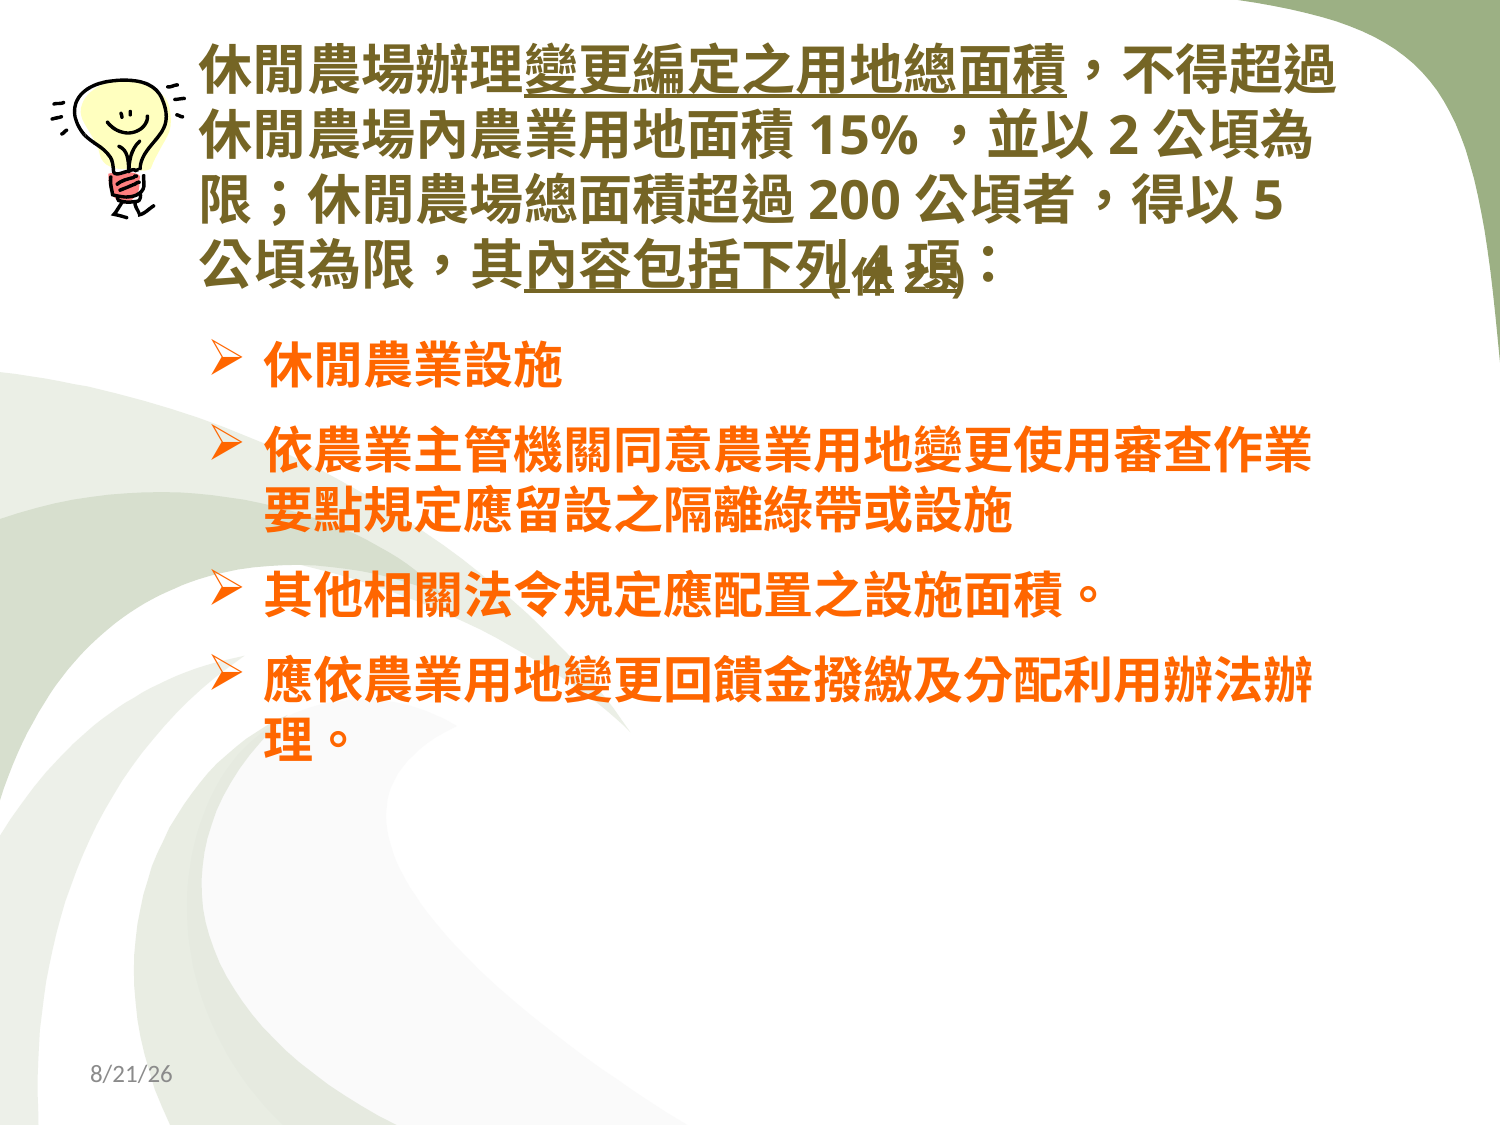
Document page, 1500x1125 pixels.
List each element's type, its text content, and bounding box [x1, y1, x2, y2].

slide_number 11/8/18 [75, 1042, 425, 1103]
picture [50, 78, 184, 220]
text_box 休閒農場辦理變更編定之用地總面積，不得超過休閒農場內農業用地面積15%，並以2公頃為限；休閒農場總面積超過200公頃者，得以5公頃為限，其內容包括下列4項： [184, 28, 1354, 304]
text_box (休25) [812, 243, 981, 309]
text_box 休閒農業設施 依農業主管機關同意農業用地變更使用審查作業要點規定應留設之隔離綠帶或設施 其他相關法令規定應配置之設施面積。 應依農業用地變更回饋金撥繳及分配利用辦法辦理。 [117, 326, 1362, 777]
